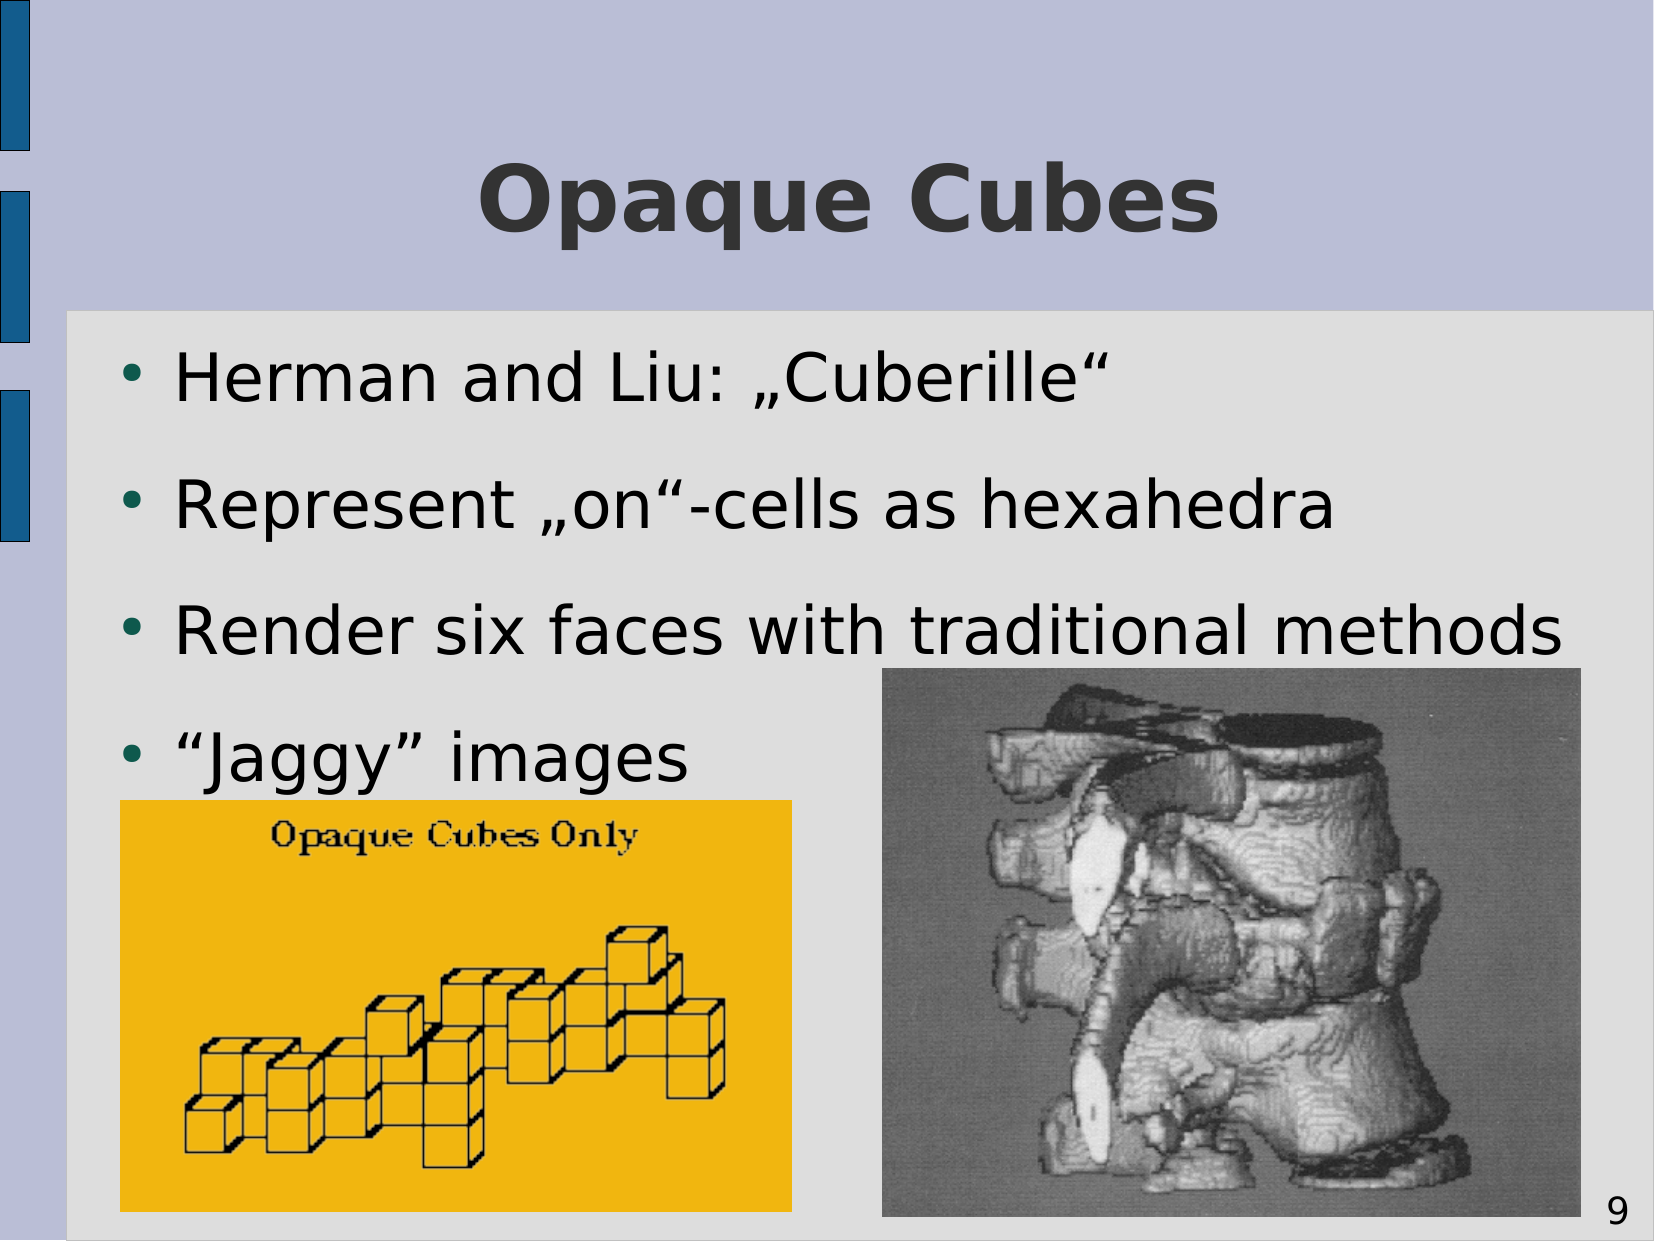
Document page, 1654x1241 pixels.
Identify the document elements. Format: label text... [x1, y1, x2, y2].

picture [882, 668, 1581, 1217]
picture [119, 800, 793, 1212]
list Herman and Liu: „Cuberille“ Represent „on“-cells as hexahedra Render six faces with traditional methods “Jaggy” images [87, 327, 1639, 1174]
title Opaque Cubes [121, 91, 1534, 299]
